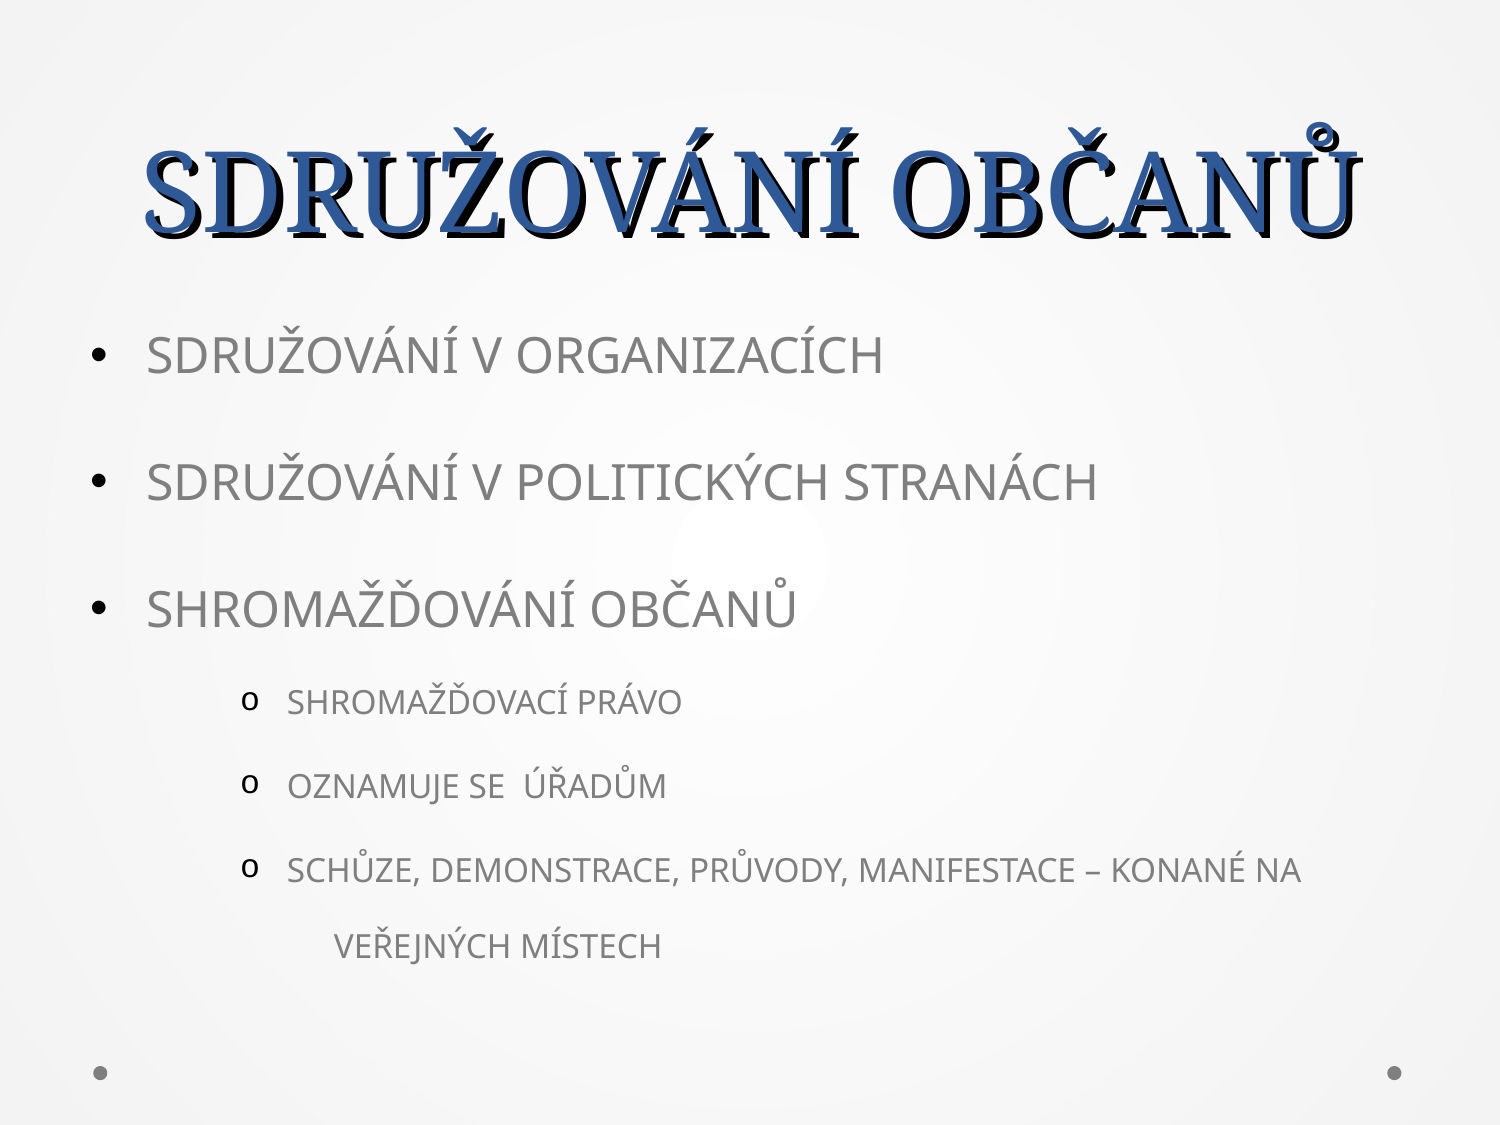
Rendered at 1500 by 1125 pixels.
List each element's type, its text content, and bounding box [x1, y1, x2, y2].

list SDRUŽOVÁNÍ V ORGANIZACÍCH SDRUŽOVÁNÍ V POLITICKÝCH STRANÁCH SHROMAŽĎOVÁNÍ OBČANŮ SHROMAŽĎOVACÍ PRÁVO OZNAMUJE SE ÚŘADŮM SCHŮZE, DEMONSTRACE, PRŮVODY, MANIFESTACE – KONANÉ NA VEŘEJNÝCH MÍSTECH [75, 262, 1426, 1005]
title SDRUŽOVÁNÍ OBČANŮ [75, 0, 1426, 262]
